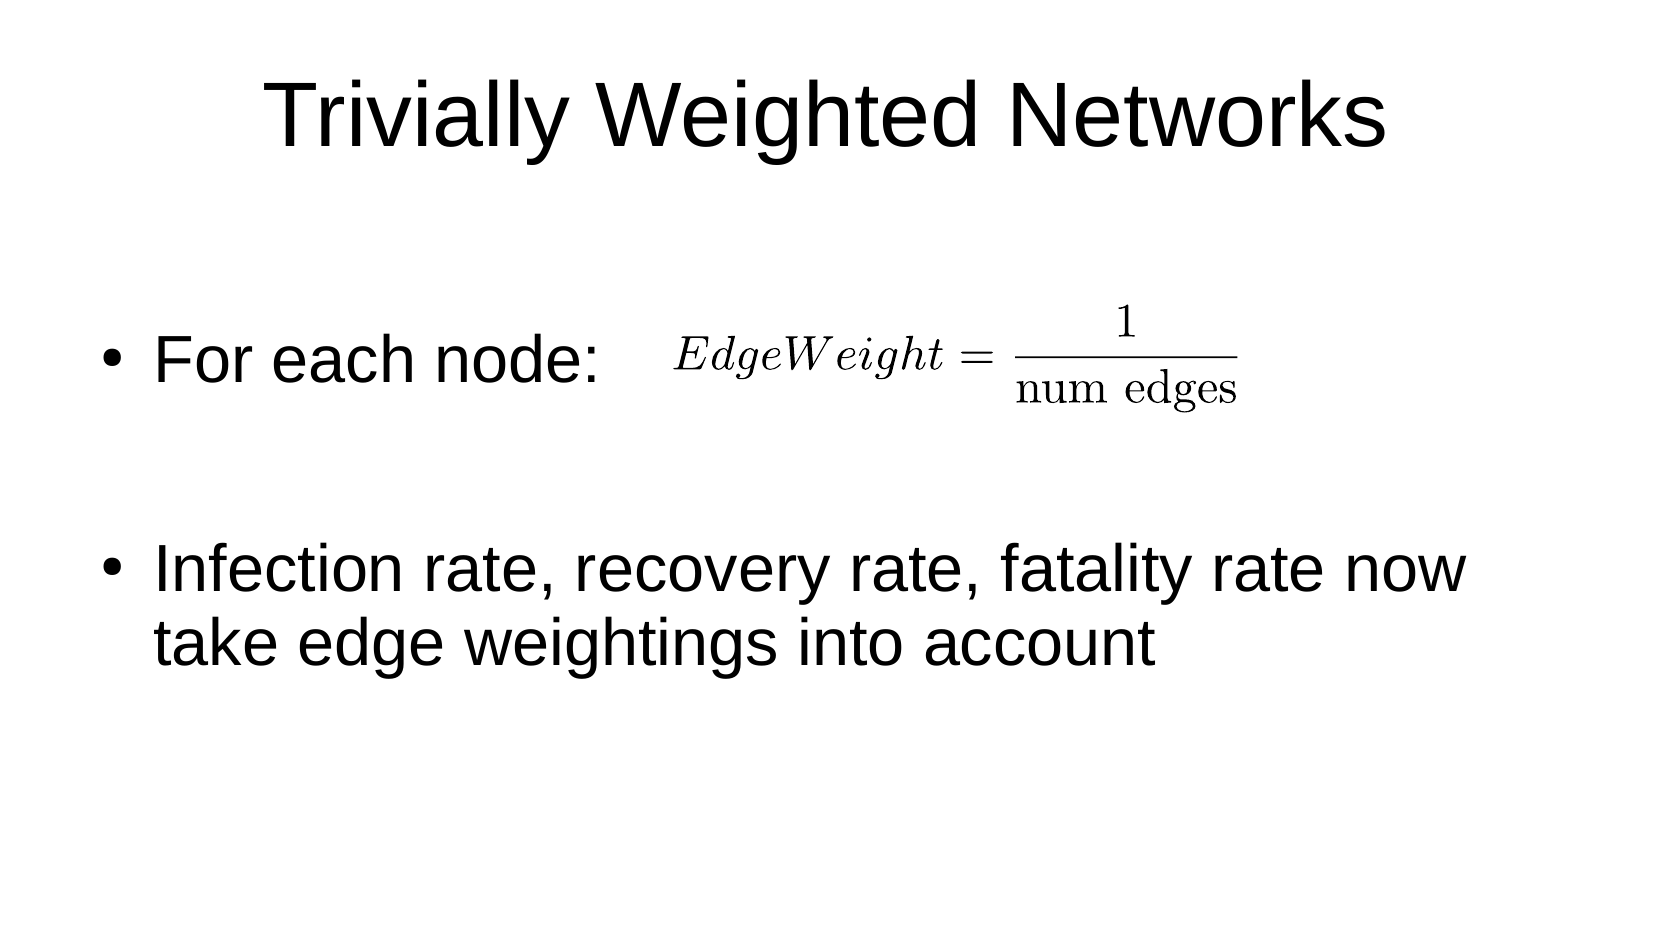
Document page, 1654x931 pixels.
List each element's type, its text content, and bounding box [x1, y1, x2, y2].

picture [671, 304, 1238, 413]
list For each node: Infection rate, recovery rate, fatality rate now take edge weightings into account [82, 217, 1571, 758]
title Trivially Weighted Networks [82, 37, 1571, 193]
